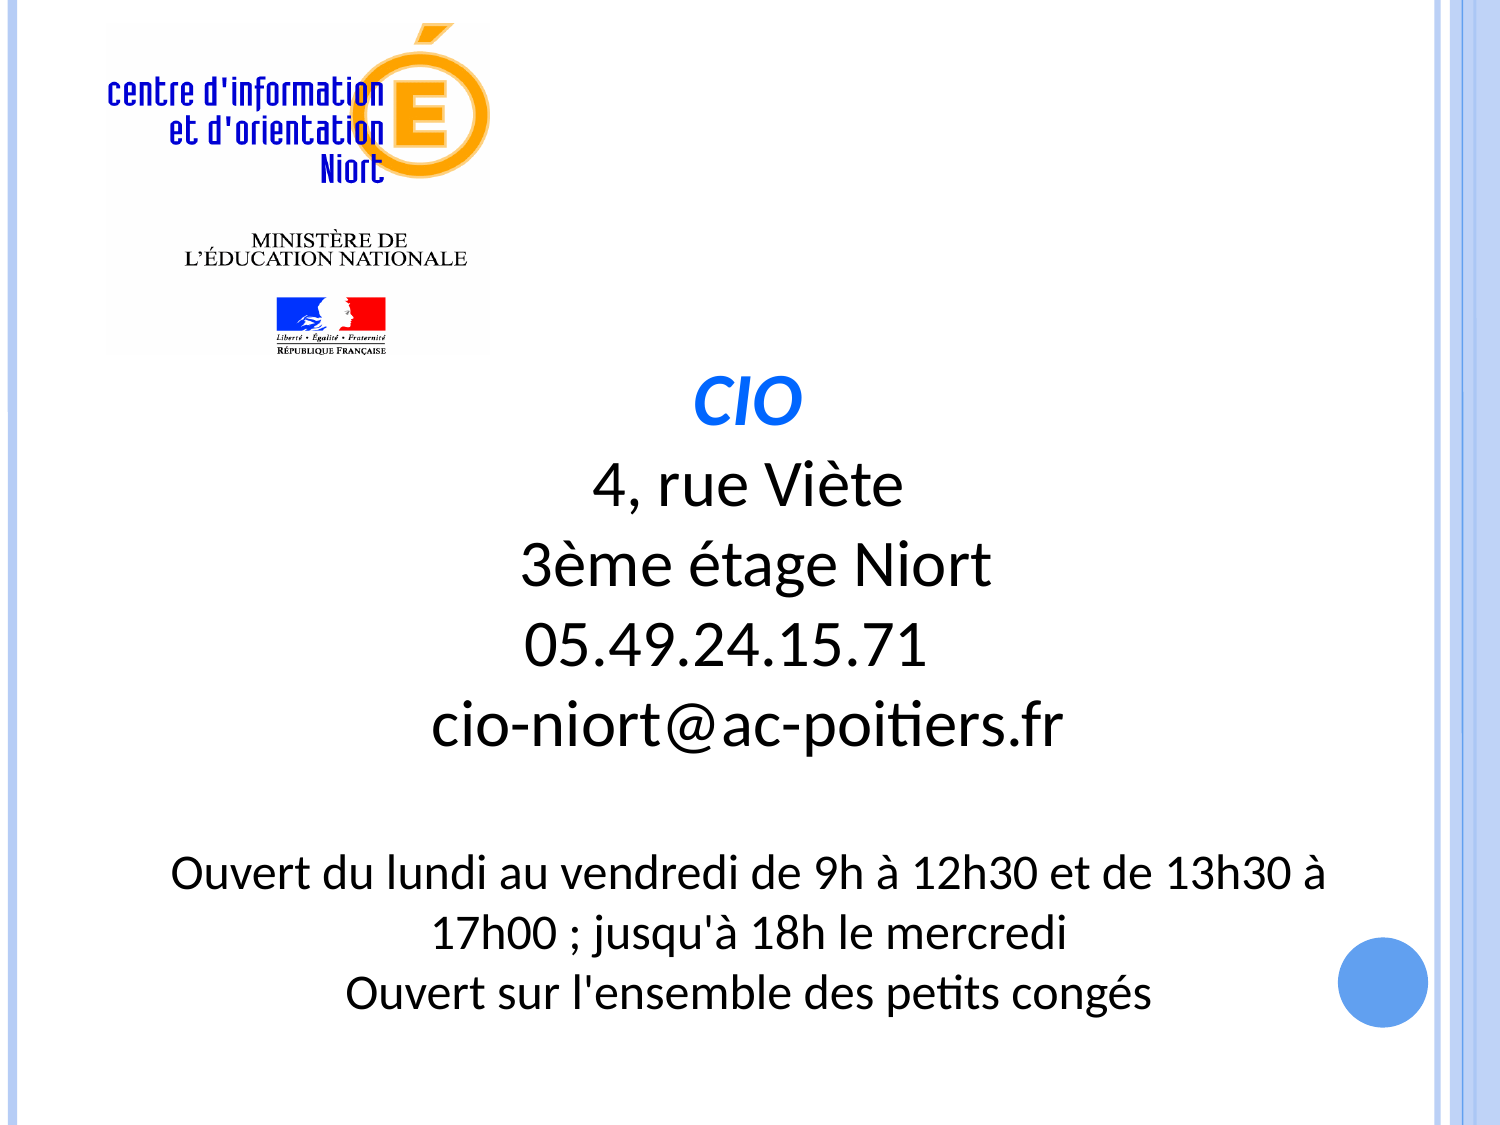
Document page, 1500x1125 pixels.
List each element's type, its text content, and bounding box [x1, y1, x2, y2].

picture [106, 23, 490, 355]
title CIO 4, rue Viète 3ème étage Niort 05.49.24.15.71 cio-niort@ac-poitiers.fr Ouvert du lundi au vendredi de 9h à 12h30 et de 13h30 à 17h00 ; jusqu'à 18h le mercredi Ouvert sur l'ensemble des petits congés [75, 342, 1388, 948]
list [75, 732, 1300, 1111]
